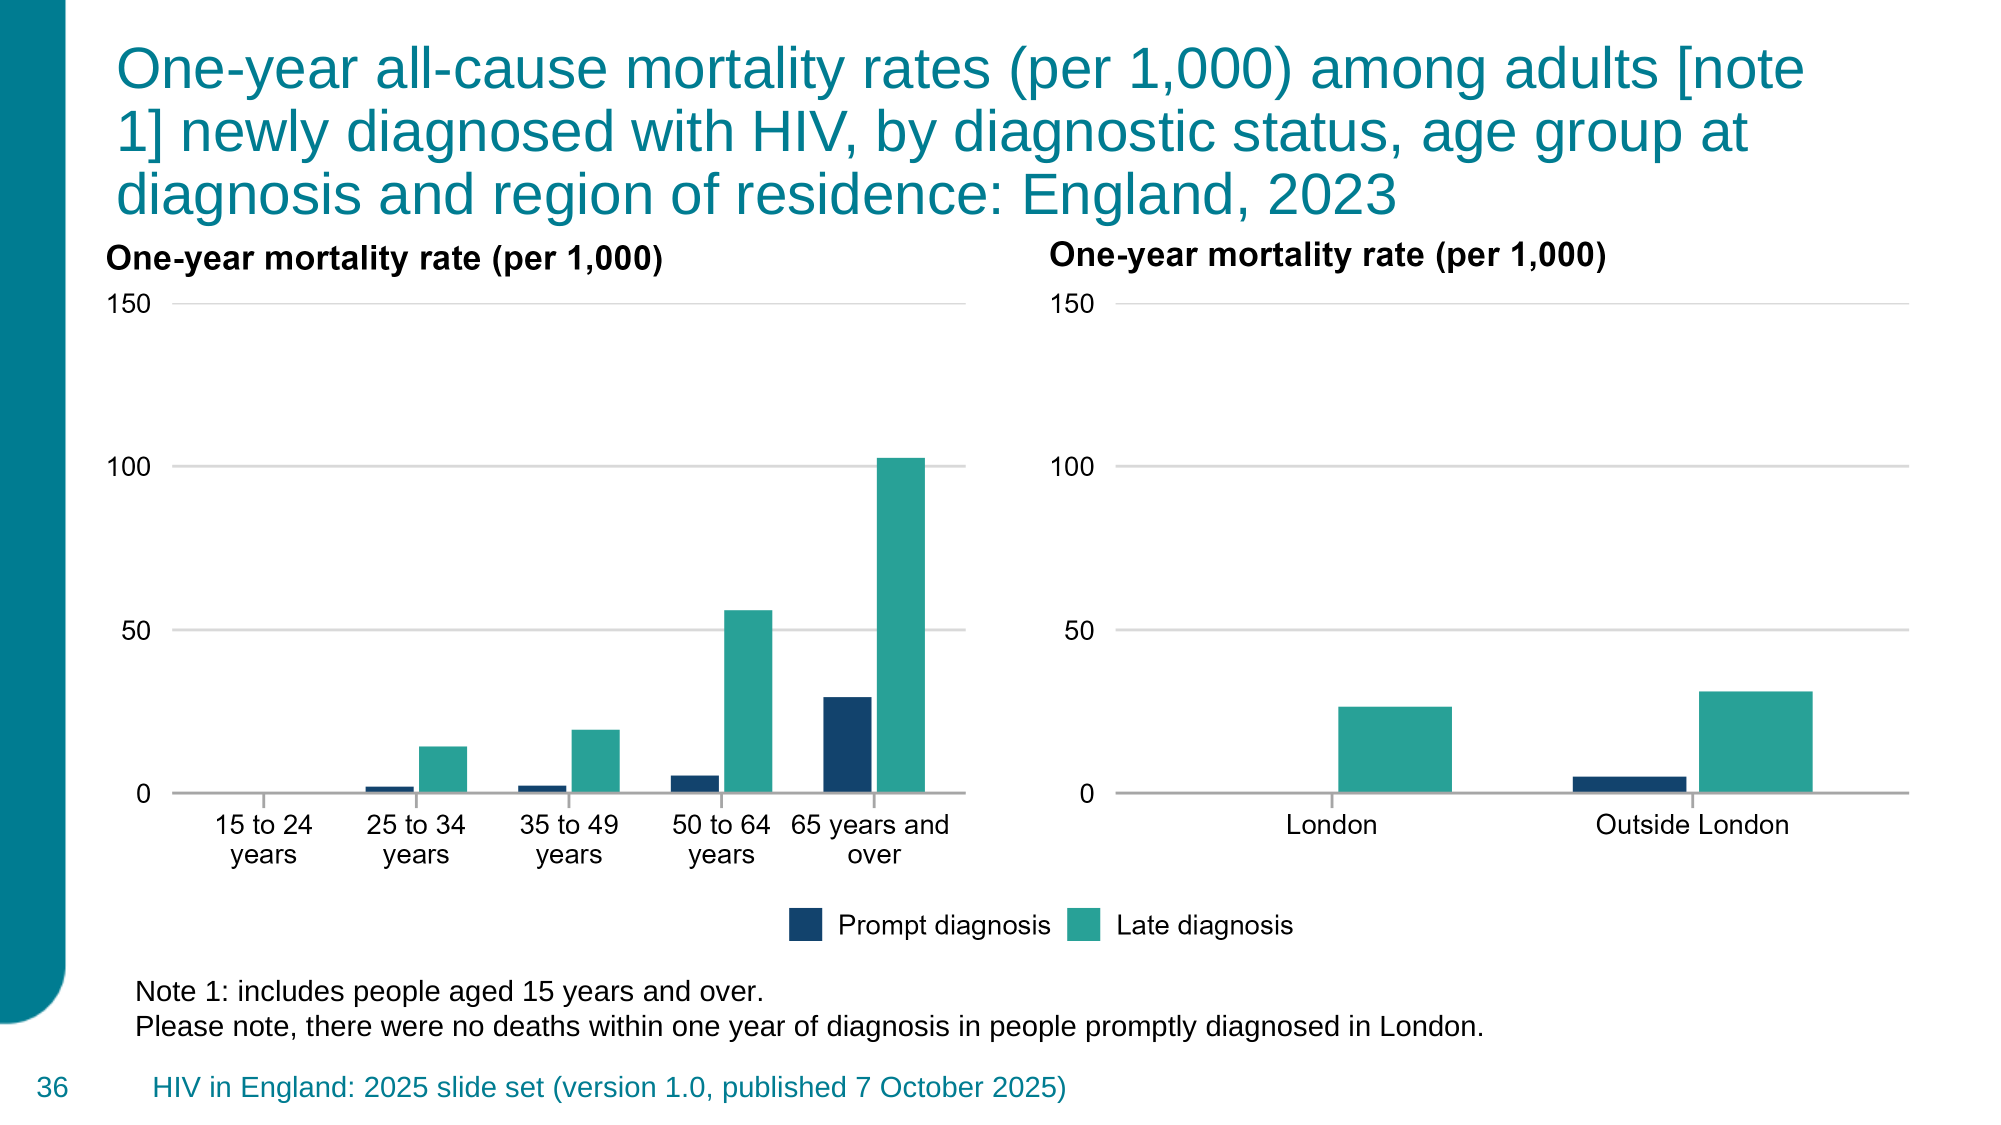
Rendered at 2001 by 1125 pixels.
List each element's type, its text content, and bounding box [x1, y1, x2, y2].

text_box [21, 1056, 120, 1117]
text_box Note 1: includes people aged 15 years and over. Please note, there were no deaths within one year of diagnosis in people promptly diagnosed in London. [119, 964, 1998, 1051]
picture [101, 239, 1956, 947]
text_box HIV in England: 2025 slide set (version 1.0, published 7 October 2025) [137, 1056, 1780, 1116]
title One-year all-cause mortality rates (per 1,000) among adults [note 1] newly diagnosed with HIV, by diagnostic status, age group at diagnosis and region of residence: England, 2023 [101, 30, 1926, 221]
